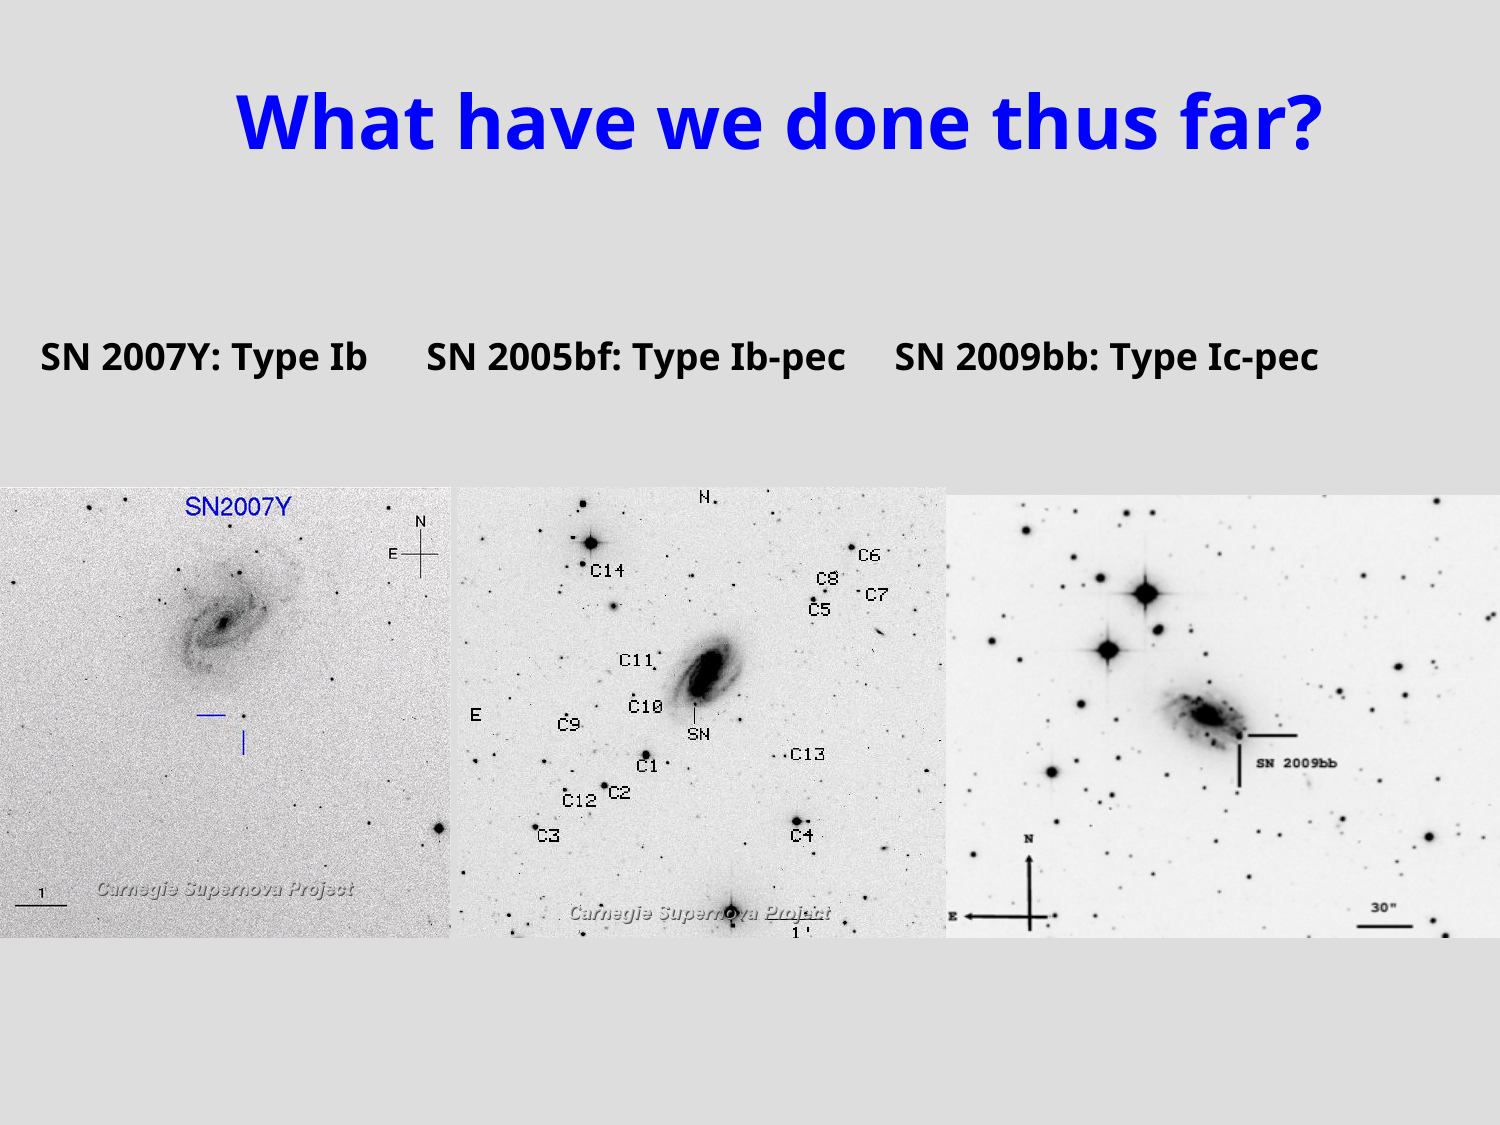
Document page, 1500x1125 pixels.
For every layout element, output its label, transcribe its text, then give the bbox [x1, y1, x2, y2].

picture [457, 487, 1500, 938]
picture [0, 487, 451, 938]
text_box What have we done thus far? [210, 37, 1351, 211]
text_box SN 2007Y: Type Ib SN 2005bf: Type Ib-pec SN 2009bb: Type Ic-pec [25, 328, 1500, 617]
